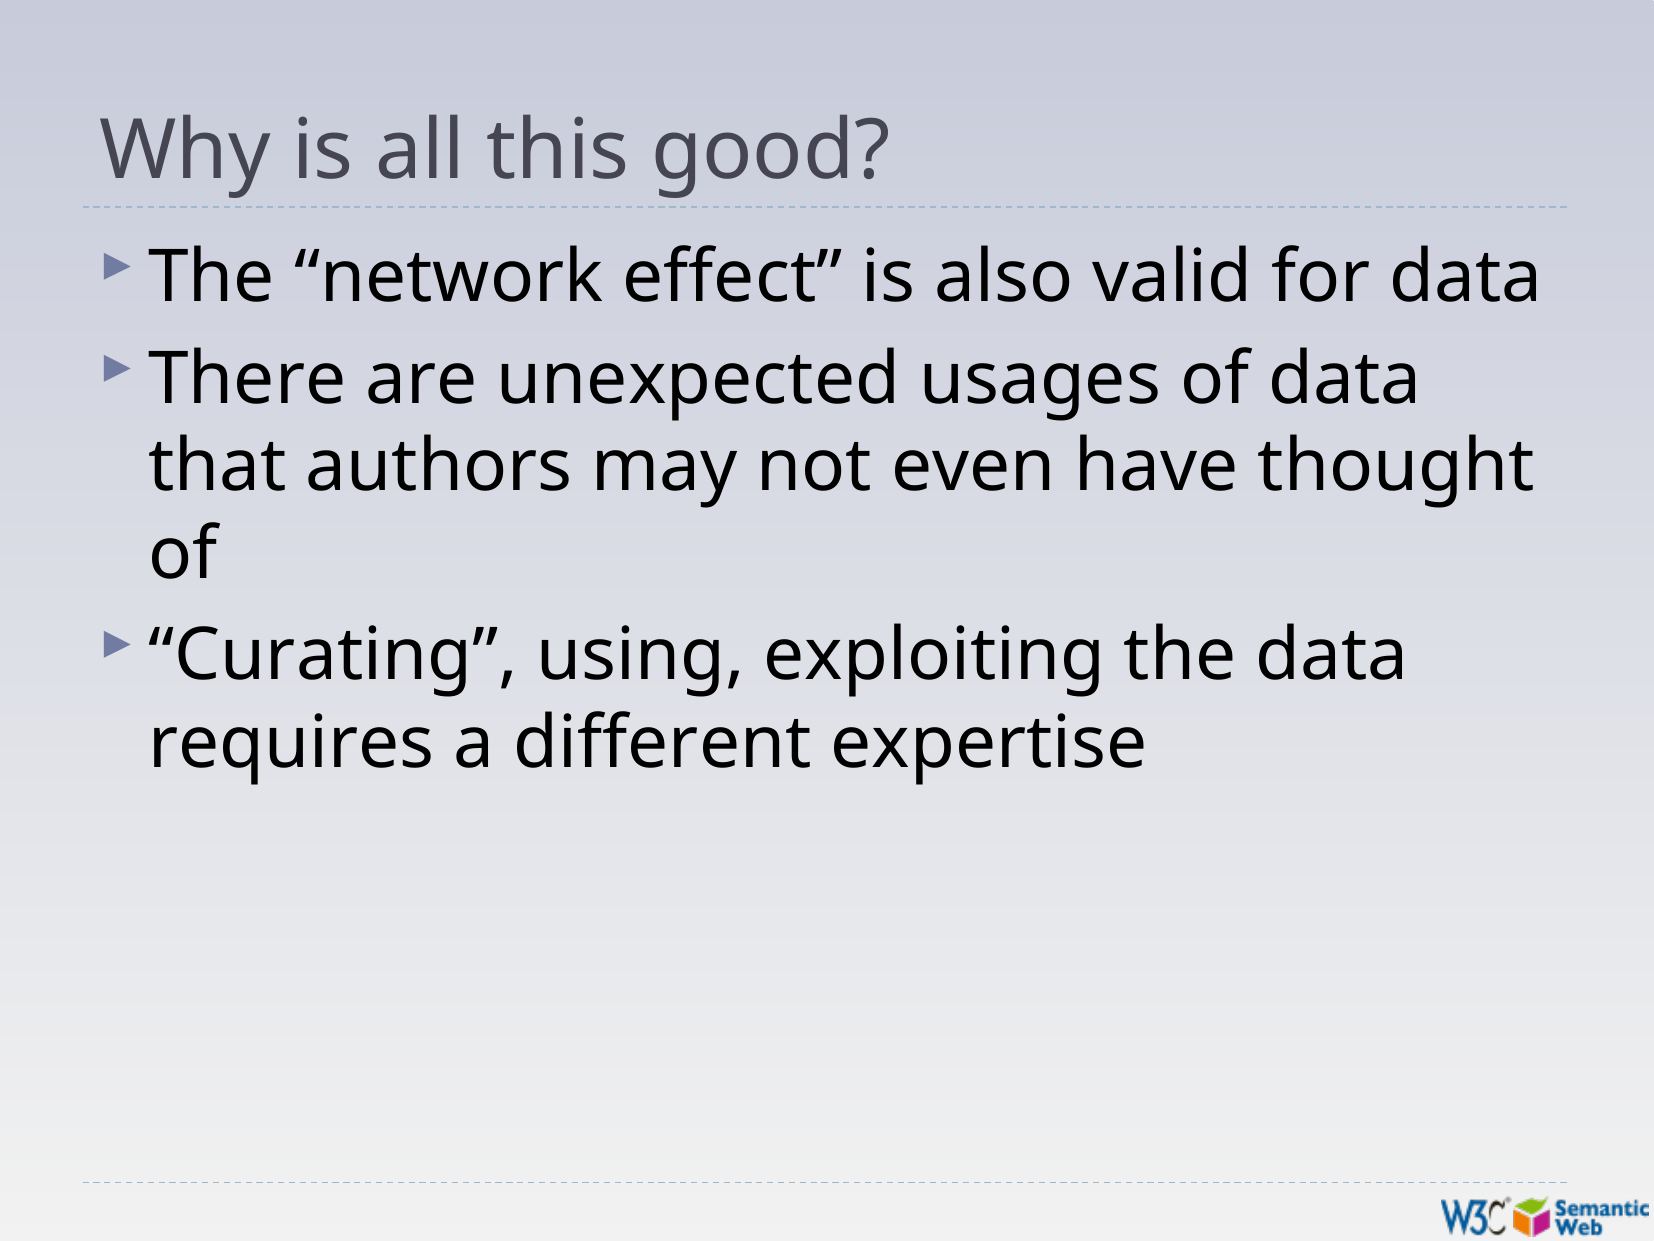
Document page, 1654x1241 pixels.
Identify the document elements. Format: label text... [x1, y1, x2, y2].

picture [1441, 1195, 1649, 1237]
title Why is all this good? [82, 24, 1572, 204]
list The “network effect” is also valid for data There are unexpected usages of data that authors may not even have thought of “Curating”, using, exploiting the data requires a different expertise [82, 220, 1572, 1114]
